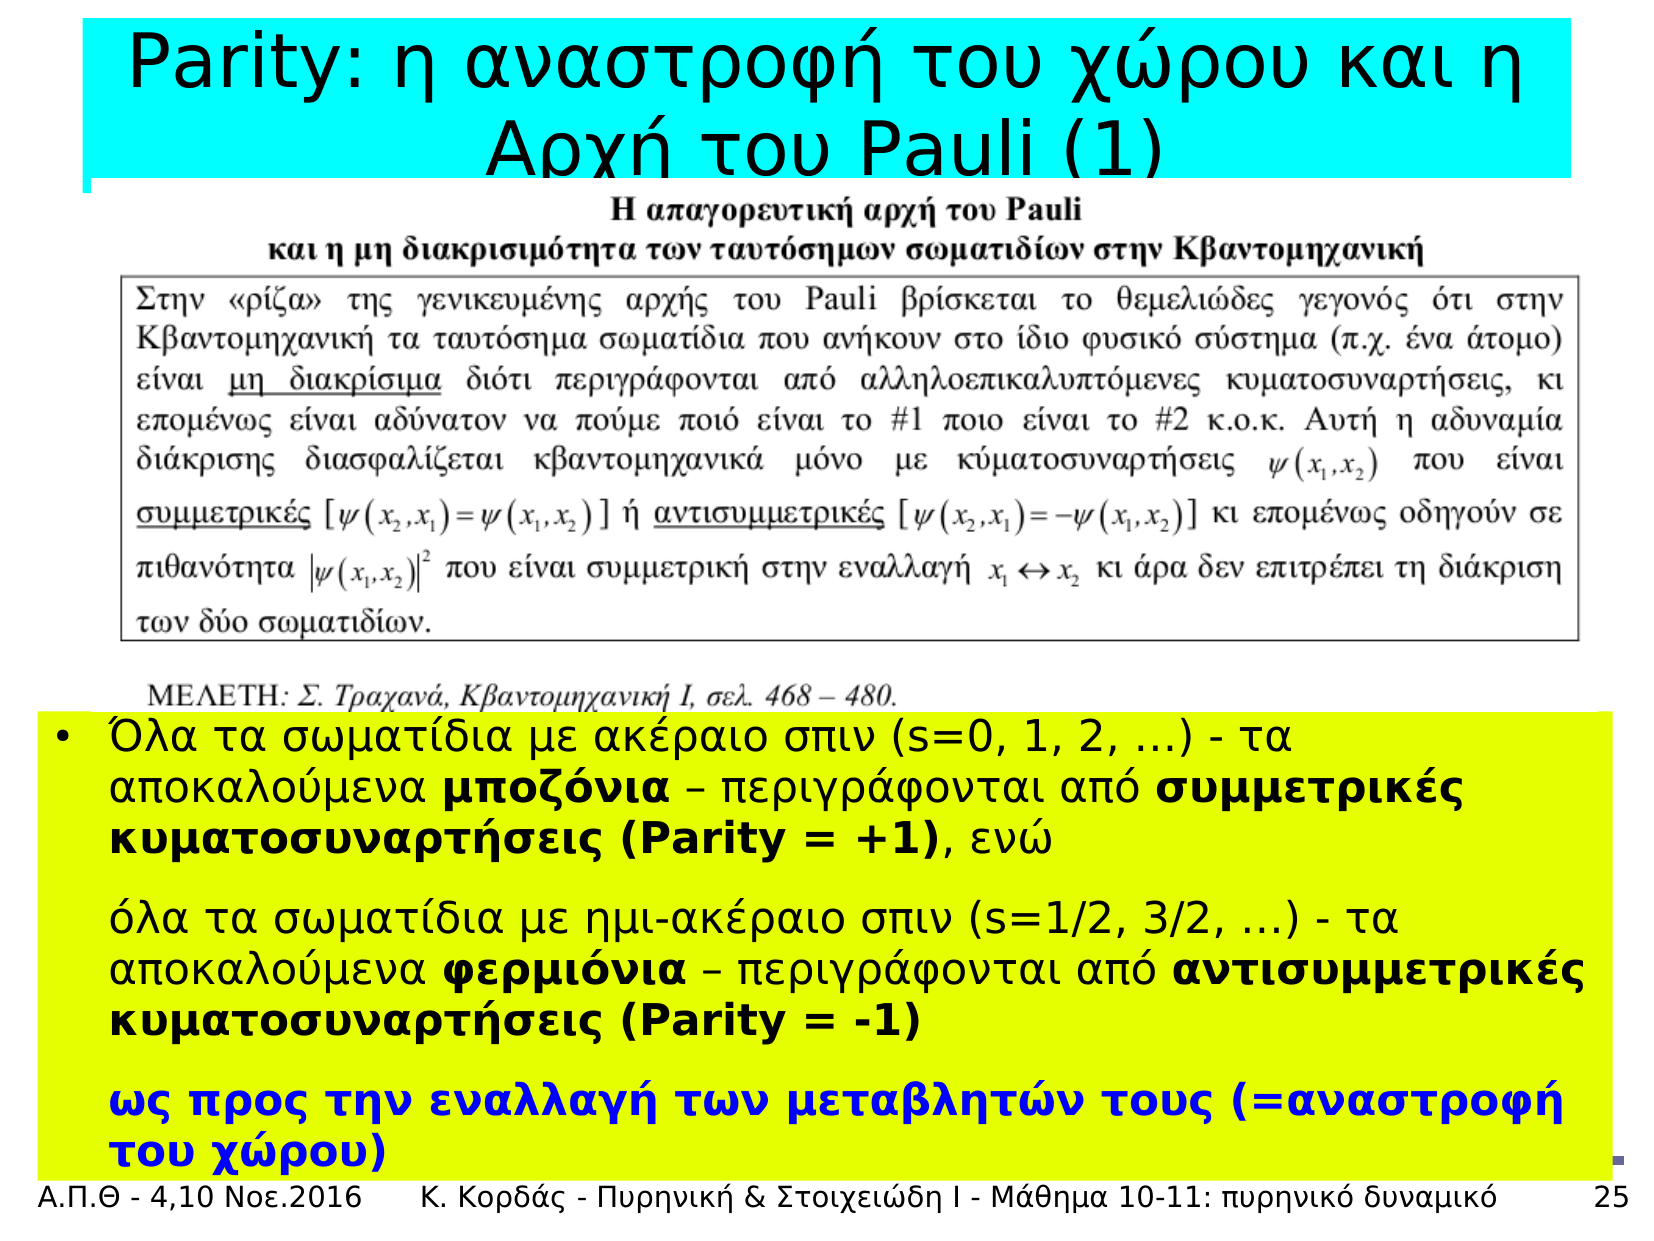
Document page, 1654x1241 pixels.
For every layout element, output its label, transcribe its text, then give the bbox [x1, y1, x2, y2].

picture [91, 178, 1598, 712]
title Parity: η αναστροφή του χώρου και η Αρχή του Pauli (1) [82, 18, 1571, 194]
list Όλα τα σωματίδια με ακέραιο σπιν (s=0, 1, 2, …) - τα αποκαλούμενα μποζόνια – περιγράφονται από συμμετρικές κυματοσυναρτήσεις (Parity = +1), ενώ όλα τα σωματίδια με ημι-ακέραιο σπιν (s=1/2, 3/2, …) - τα αποκαλούμενα φερμιόνια – περιγράφονται από αντισυμμετρικές κυματοσυναρτήσεις (Parity = -1) ως προς την εναλλαγή των μεταβλητών τους (=αναστροφή του χώρου) [37, 711, 1613, 1181]
